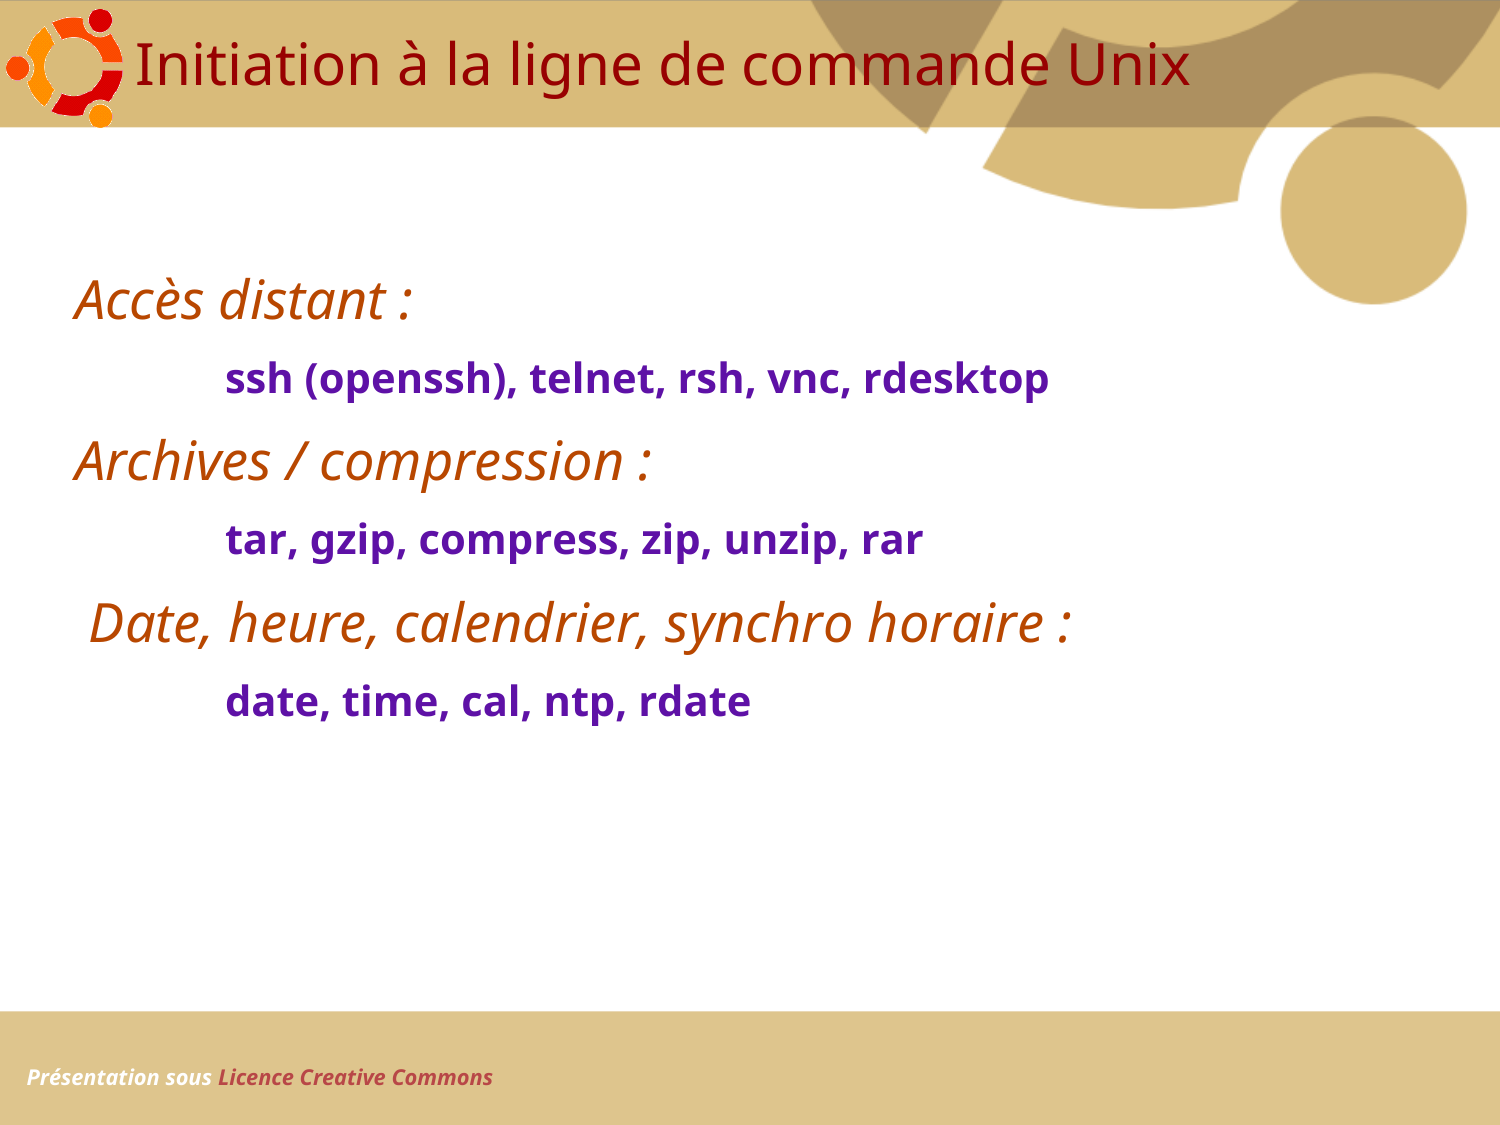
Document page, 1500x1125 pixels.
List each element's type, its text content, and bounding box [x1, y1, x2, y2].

list Accès distant : ssh (openssh), telnet, rsh, vnc, rdesktop Archives / compression : tar, gzip, compress, zip, unzip, rar Date, heure, calendrier, synchro horaire : date, time, cal, ntp, rdate [75, 260, 1425, 947]
title Initiation à la ligne de commande Unix [135, 0, 1417, 177]
picture [0, 0, 1500, 557]
